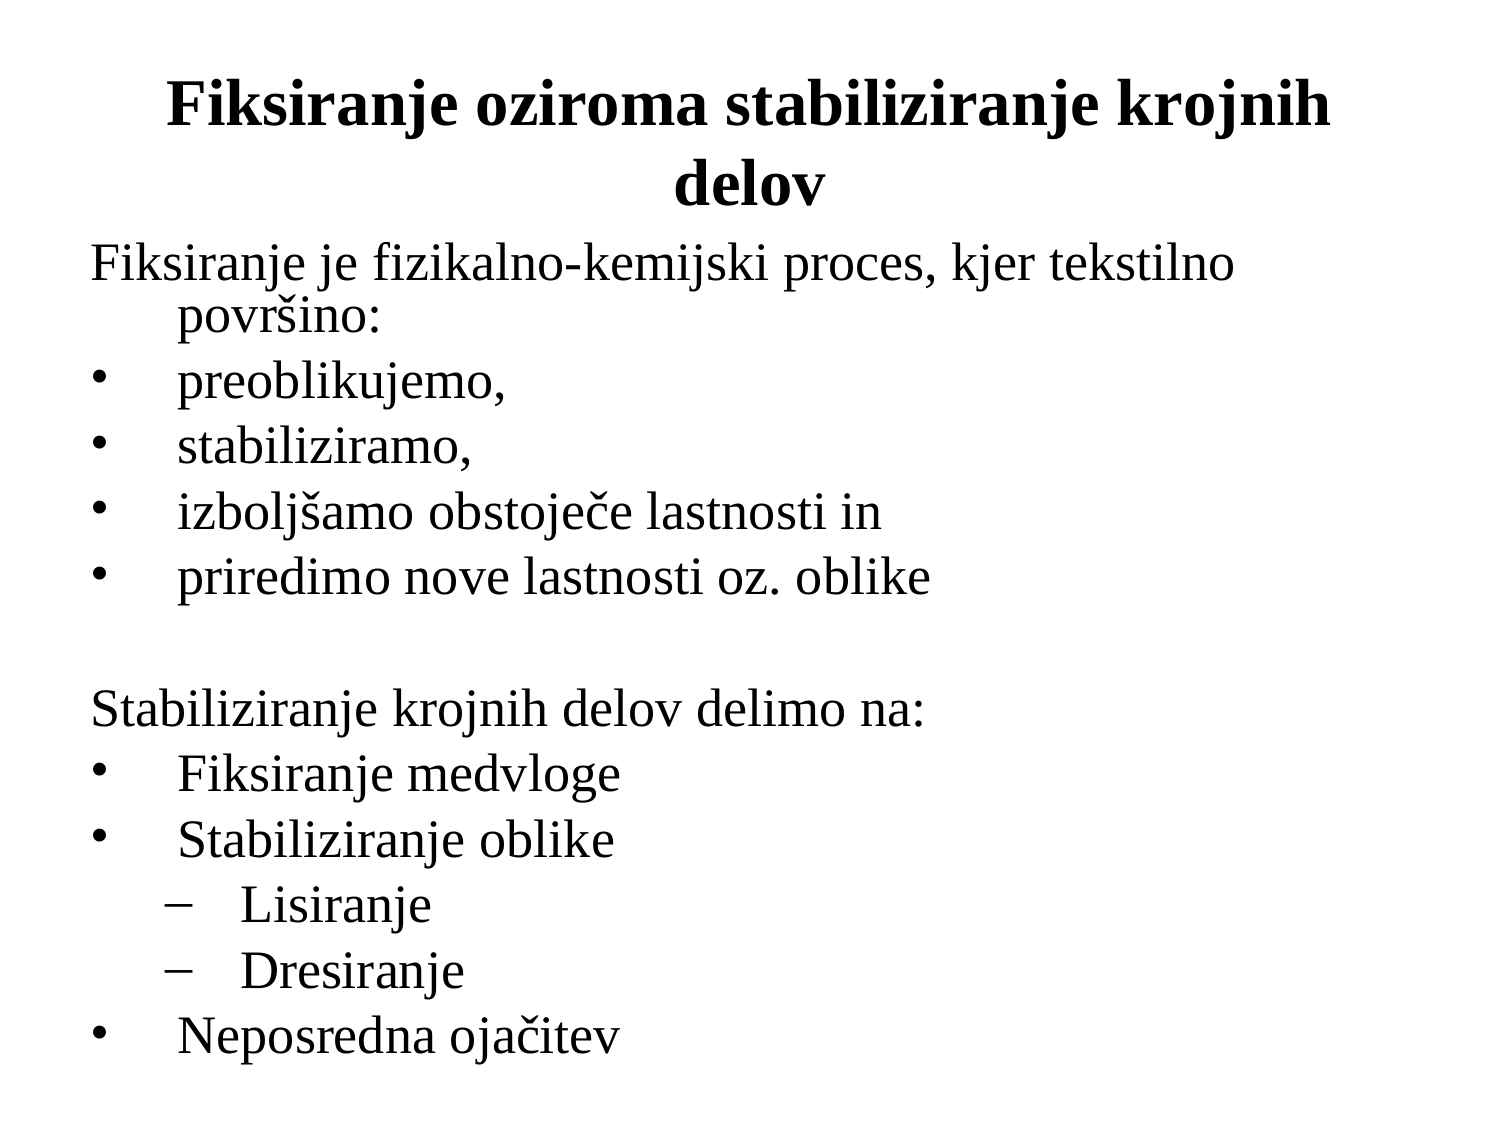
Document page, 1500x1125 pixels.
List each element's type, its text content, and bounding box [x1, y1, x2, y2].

list Fiksiranje je fizikalno-kemijski proces, kjer tekstilno površino: preoblikujemo, stabiliziramo, izboljšamo obstoječe lastnosti in priredimo nove lastnosti oz. oblike Stabiliziranje krojnih delov delimo na: Fiksiranje medvloge Stabiliziranje oblike Lisiranje Dresiranje Neposredna ojačitev [75, 231, 1426, 1125]
title Fiksiranje oziroma stabiliziranje krojnih delov [75, 45, 1426, 231]
